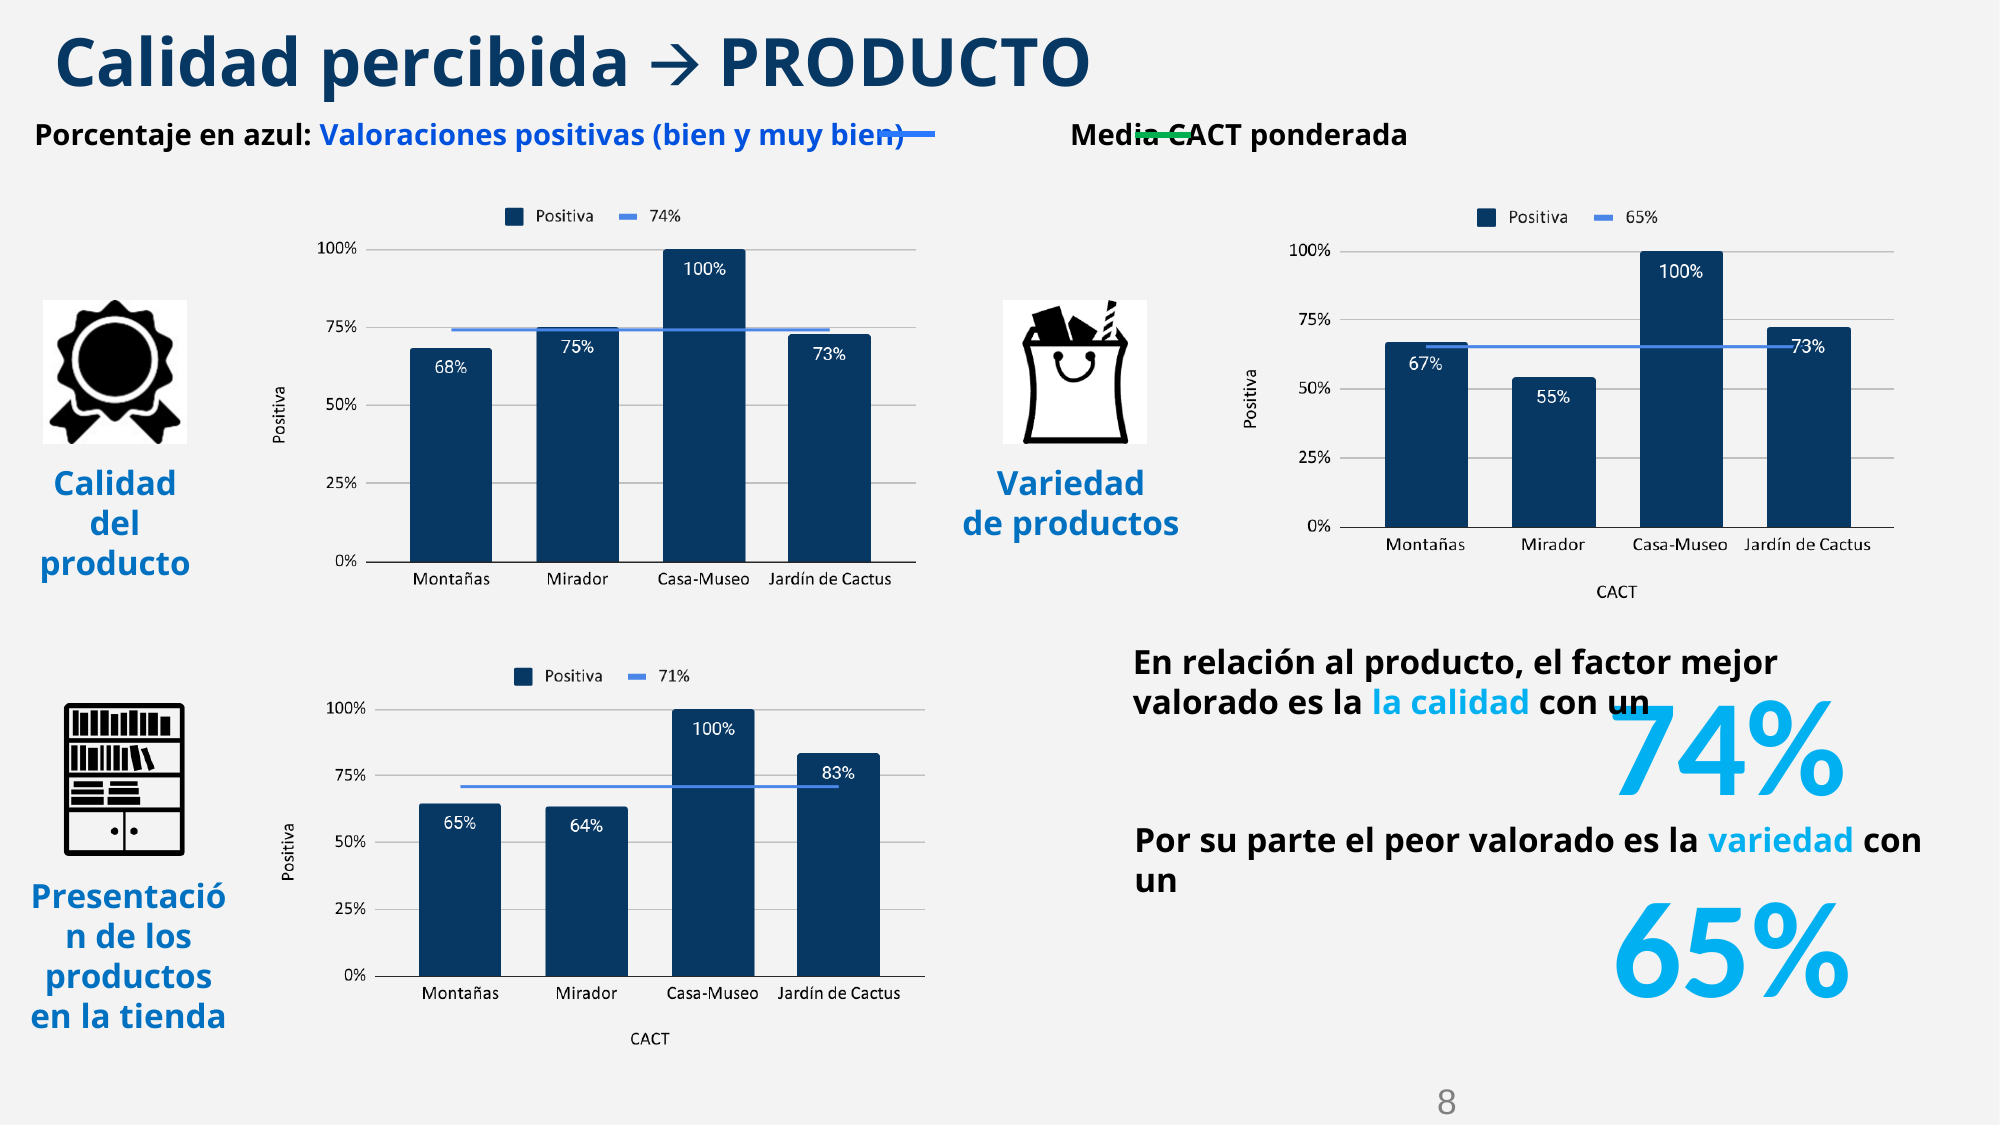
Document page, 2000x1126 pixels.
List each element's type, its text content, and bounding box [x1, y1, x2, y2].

text_box Por su parte el peor valorado es la variedad con un [1119, 812, 1953, 868]
text_box En relación al producto, el factor mejor valorado es la la calidad con un [1117, 633, 1924, 730]
picture [43, 300, 187, 444]
text_box Porcentaje en azul: Valoraciones positivas (bien y muy bien) Media CACT ponderada [19, 109, 1988, 158]
picture [249, 186, 936, 610]
text_box 74% [1592, 730, 1882, 812]
text_box <número> [1419, 1069, 1886, 1126]
picture [1219, 186, 1915, 624]
text_box Presentación de los productos en la tienda [7, 867, 250, 1045]
picture [1003, 300, 1147, 444]
picture [258, 646, 945, 1070]
text_box 65% [1597, 868, 1886, 1035]
text_box Calidad percibida 🡪 PRODUCTO [54, 0, 1126, 109]
text_box Calidad del producto [0, 454, 233, 551]
text_box Variedad de productos [936, 454, 1211, 551]
picture [47, 703, 201, 856]
